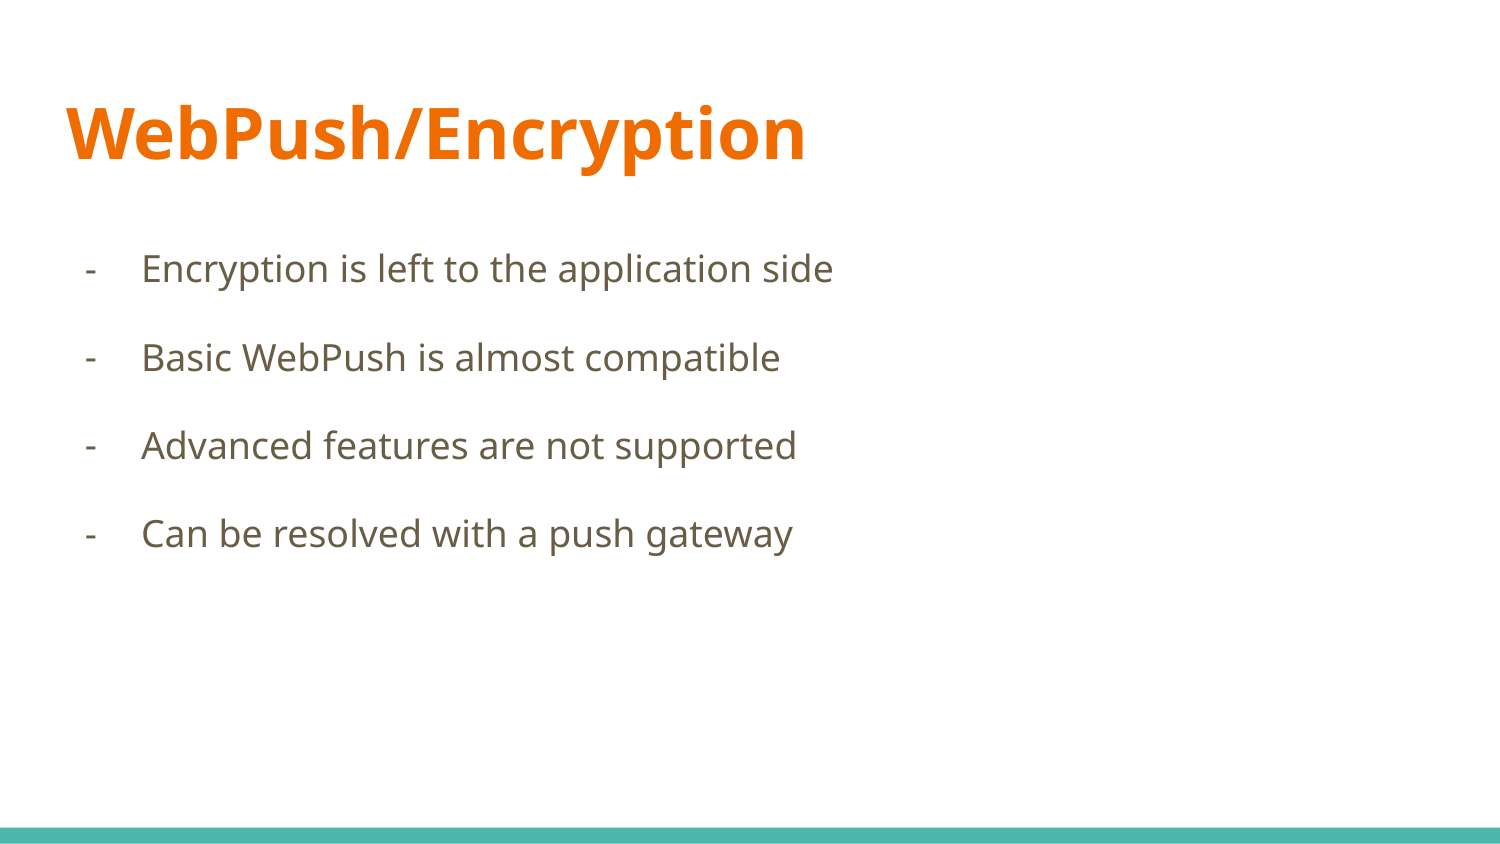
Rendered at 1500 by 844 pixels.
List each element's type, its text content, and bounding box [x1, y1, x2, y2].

list Encryption is left to the application side Basic WebPush is almost compatible Advanced features are not supported Can be resolved with a push gateway [51, 207, 1449, 750]
title WebPush/Encryption [51, 72, 1449, 189]
